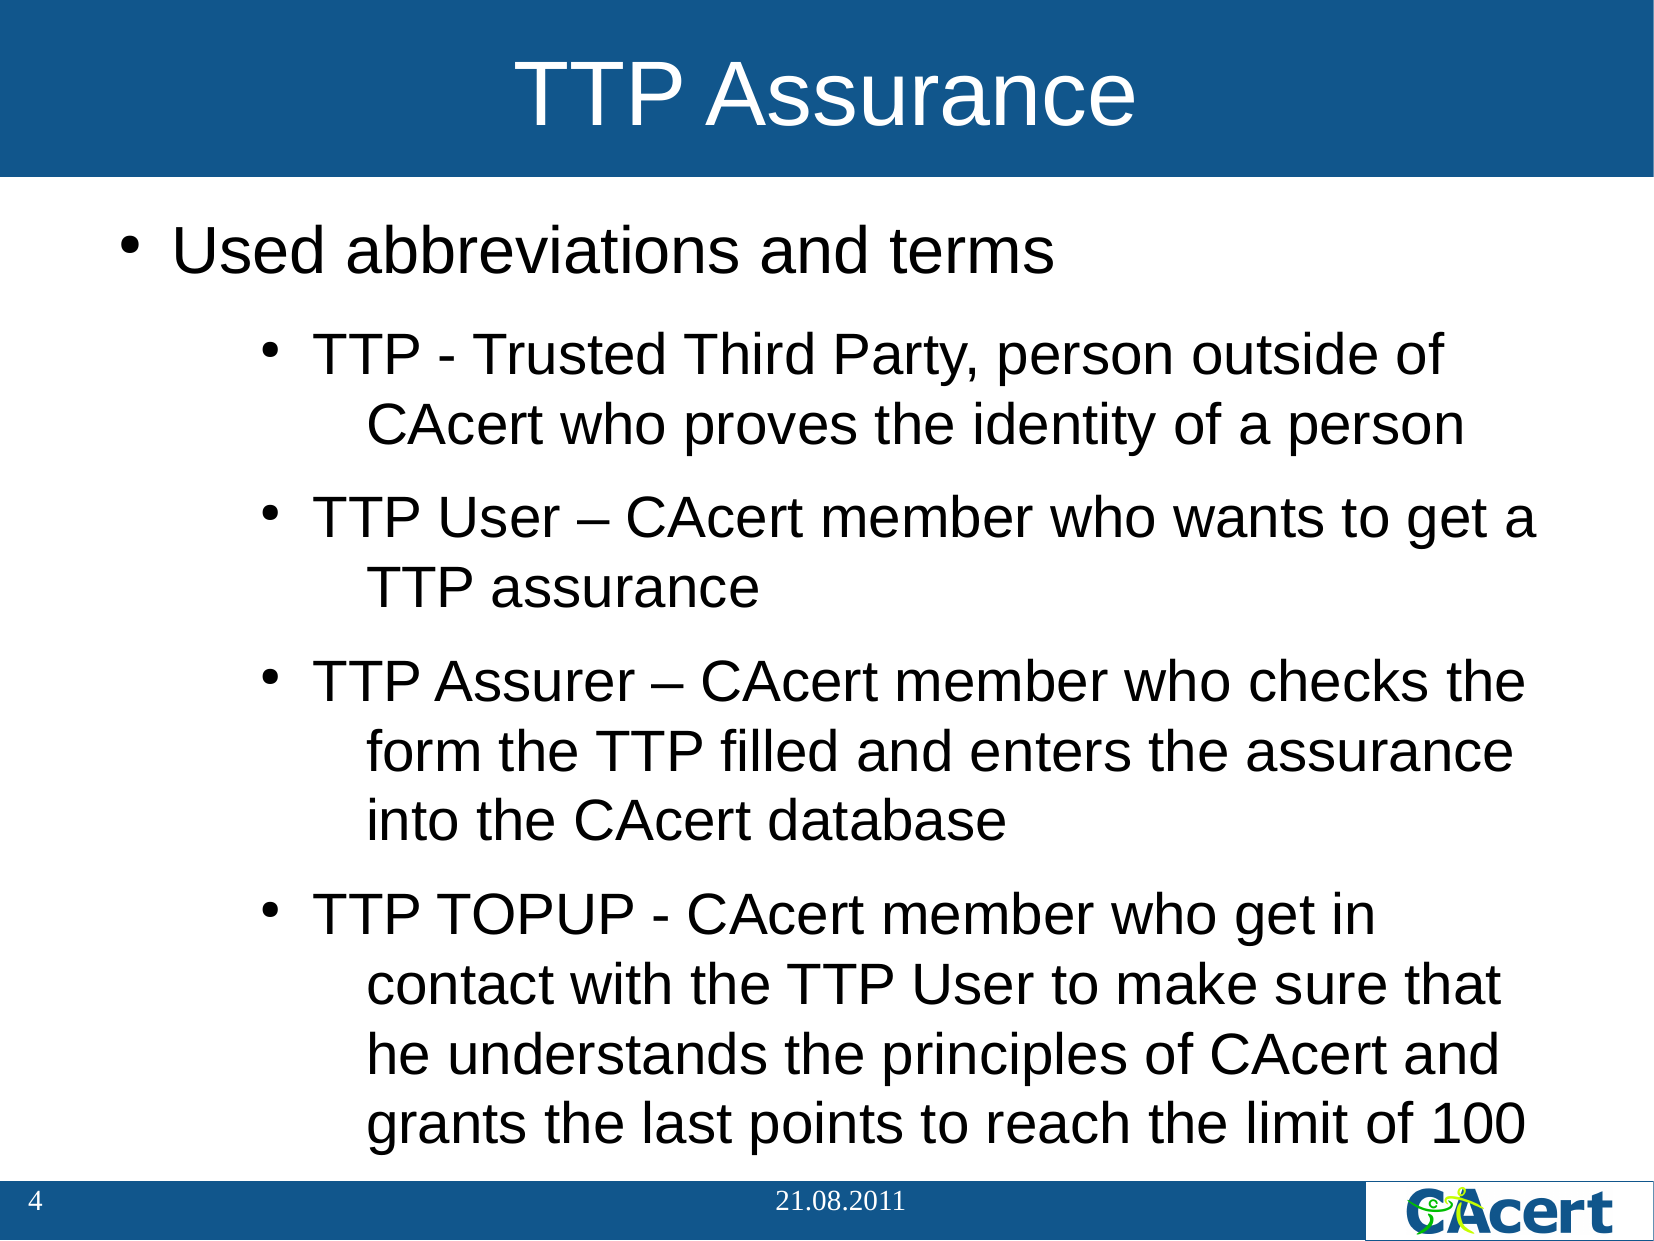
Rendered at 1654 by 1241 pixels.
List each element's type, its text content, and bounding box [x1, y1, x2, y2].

text_box 21.08.2011 [648, 1181, 1034, 1241]
list Used abbreviations and terms TTP - Trusted Third Party, person outside of CAcert who proves the identity of a person TTP User – CAcert member who wants to get a TTP assurance TTP Assurer – CAcert member who checks the form the TTP filled and enters the assurance into the CAcert database TTP TOPUP - CAcert member who get in contact with the TTP User to make sure that he understands the principles of CAcert and grants the last points to reach the limit of 100 [82, 206, 1571, 1164]
text_box [28, 1181, 414, 1241]
title TTP Assurance [82, 33, 1571, 145]
